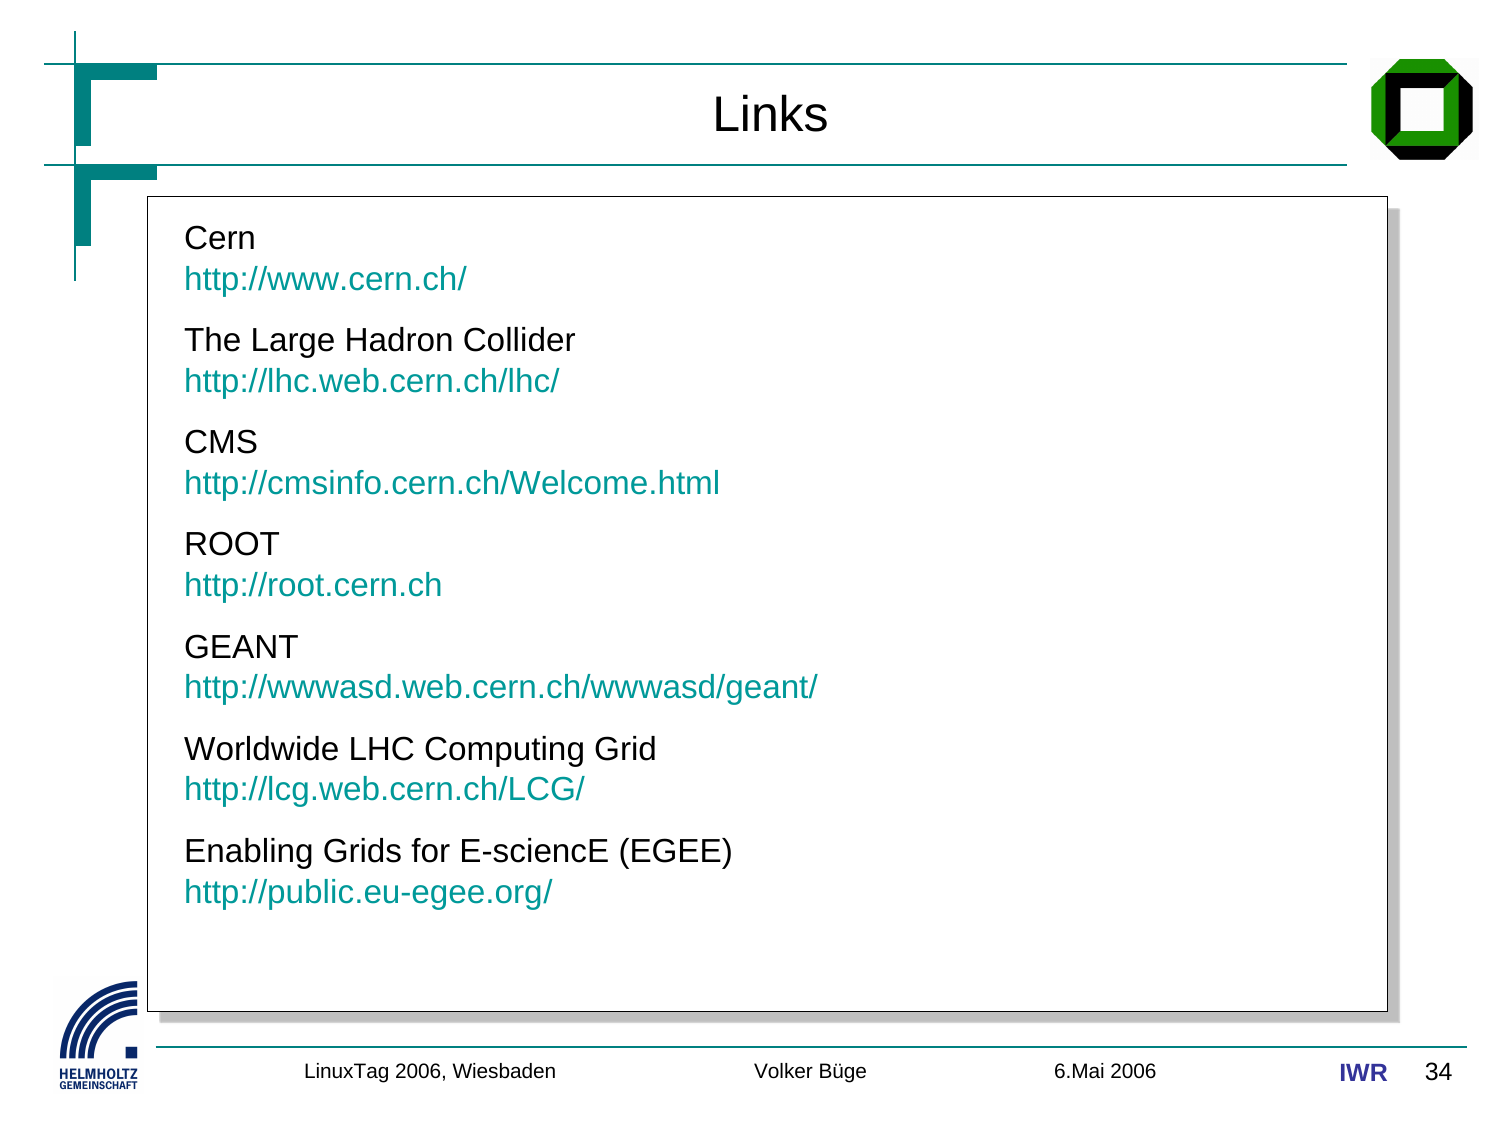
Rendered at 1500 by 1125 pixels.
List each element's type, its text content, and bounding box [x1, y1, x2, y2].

text_box [147, 799, 1388, 1012]
title Links [194, 53, 1347, 165]
text_box Cern http://www.cern.ch/ The Large Hadron Collider http://lhc.web.cern.ch/lhc/ CMS http://cmsinfo.cern.ch/Welcome.html ROOT http://root.cern.ch GEANT http://wwwasd.web.cern.ch/wwwasd/geant/ Worldwide LHC Computing Grid http://lcg.web.cern.ch/LCG/ Enabling Grids for E-sciencE (EGEE) http://public.eu-egee.org/ [169, 208, 1483, 799]
picture [1370, 58, 1479, 160]
list [134, 208, 169, 799]
text_box [147, 196, 1388, 208]
